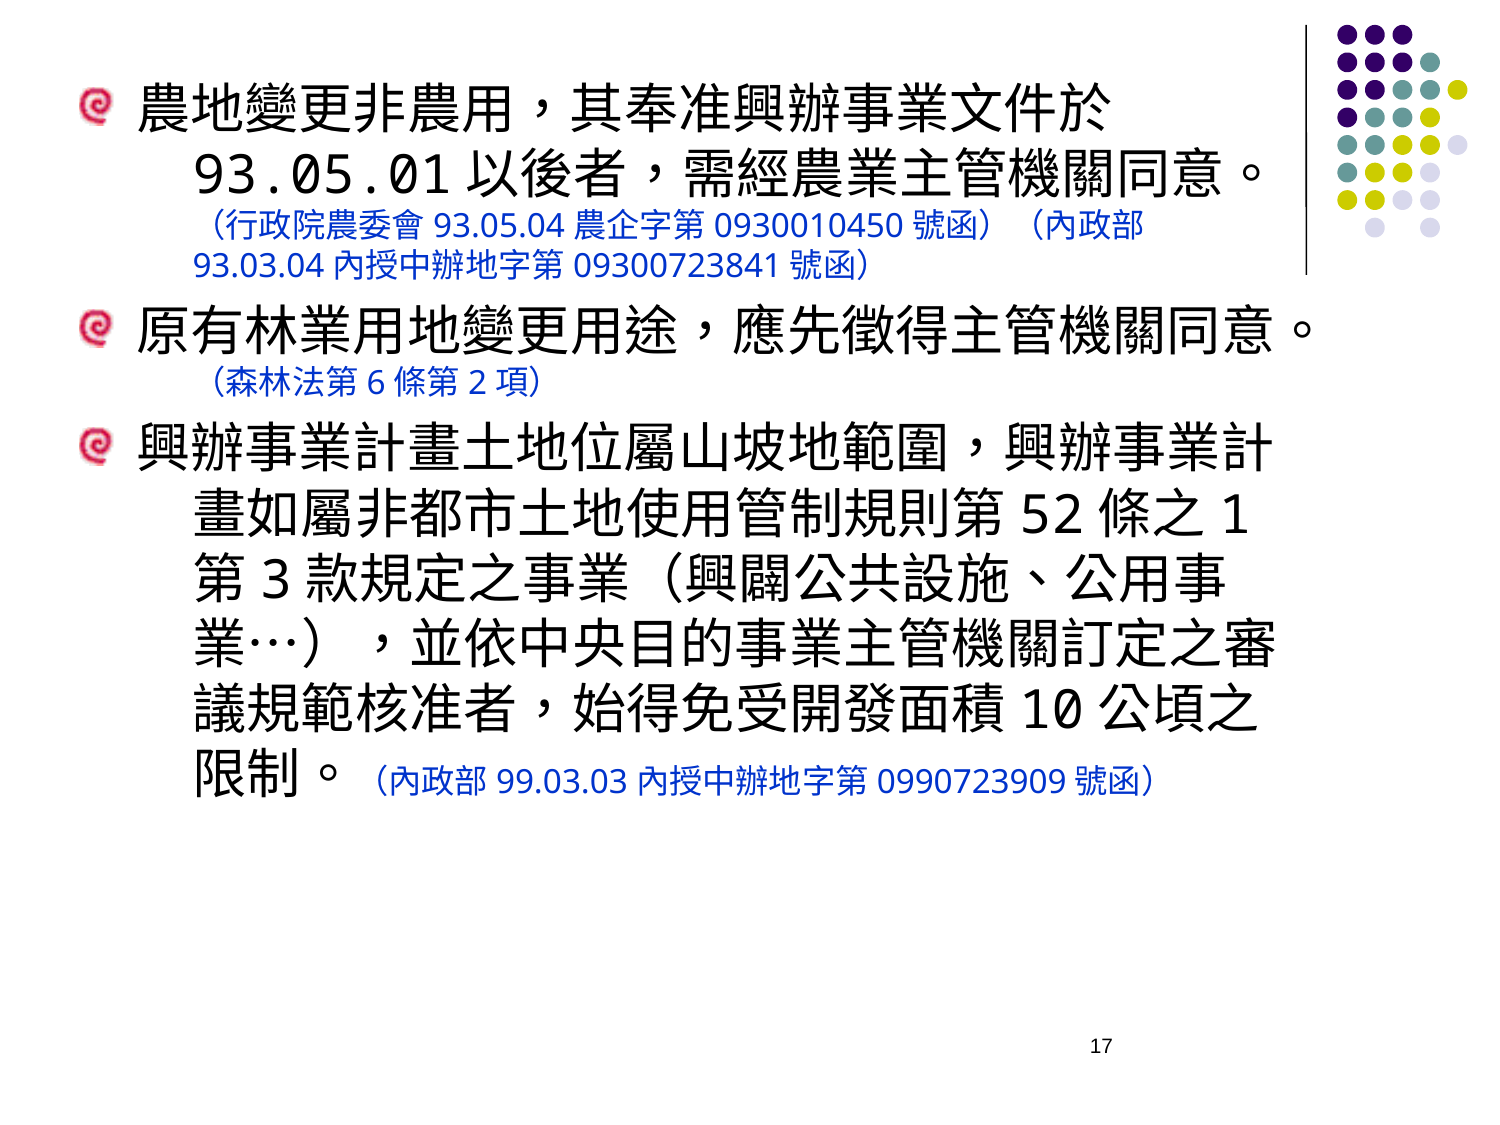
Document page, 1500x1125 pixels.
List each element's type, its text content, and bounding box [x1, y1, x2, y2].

text_box [1074, 1025, 1426, 1101]
list 農地變更非農用，其奉准興辦事業文件於93.05.01以後者，需經農業主管機關同意。（行政院農委會93.05.04農企字第0930010450號函）（內政部93.03.04內授中辦地字第09300723841號函） 原有林業用地變更用途，應先徵得主管機關同意。（森林法第6條第2項） 興辦事業計畫土地位屬山坡地範圍，興辦事業計畫如屬非都市土地使用管制規則第52條之1第3款規定之事業（興闢公共設施、公用事業…），並依中央目的事業主管機關訂定之審議規範核准者，始得免受開發面積10公頃之限制。（內政部99.03.03內授中辦地字第0990723909號函） [64, 66, 1294, 1059]
